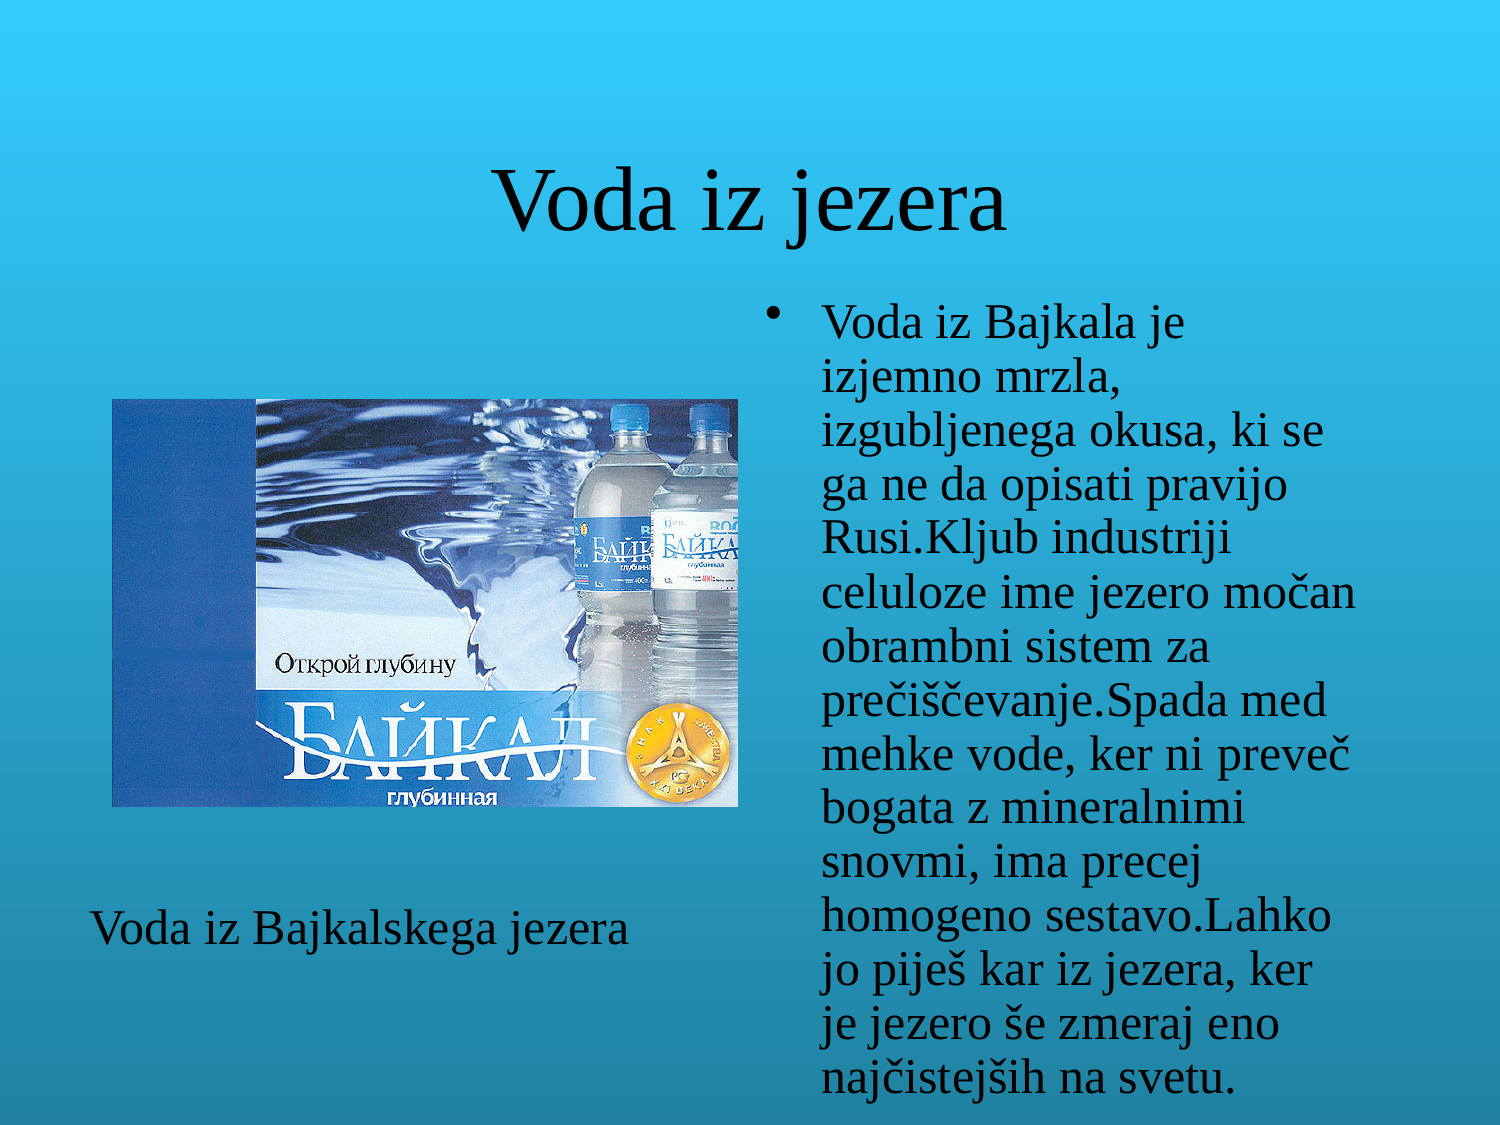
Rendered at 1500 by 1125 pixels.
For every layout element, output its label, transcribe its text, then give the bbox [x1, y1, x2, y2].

text_box Voda iz Bajkalskega jezera [75, 887, 713, 963]
list Voda iz Bajkala je izjemno mrzla, izgubljenega okusa, ki se ga ne da opisati pravijo Rusi.Kljub industriji celuloze ime jezero močan obrambni sistem za prečiščevanje.Spada med mehke vode, ker ni preveč bogata z mineralnimi snovmi, ima precej homogeno sestavo.Lahko jo piješ kar iz jezera, ker je jezero še zmeraj eno najčistejših na svetu. [750, 287, 1375, 963]
title Voda iz jezera [112, 99, 1388, 288]
picture [112, 399, 738, 807]
